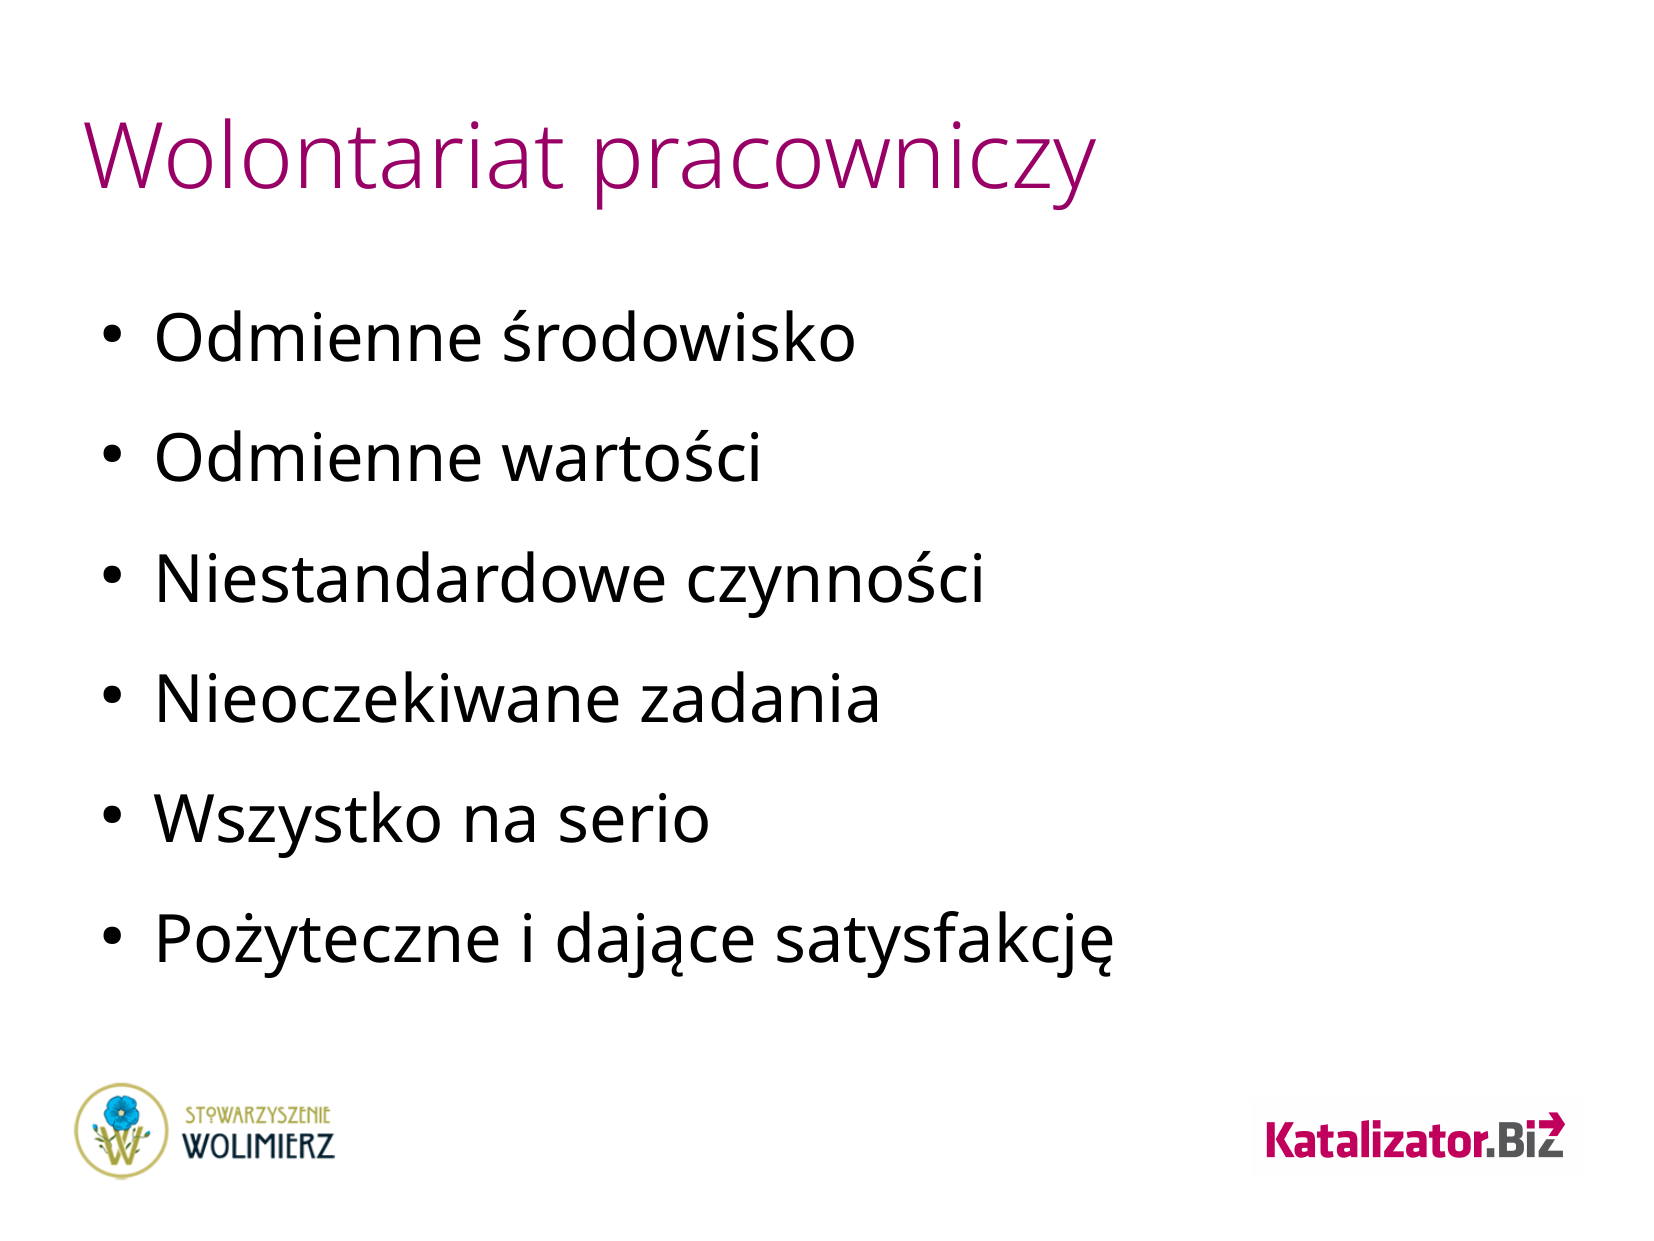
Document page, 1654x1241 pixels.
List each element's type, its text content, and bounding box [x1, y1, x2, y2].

title Wolontariat pracowniczy [82, 49, 1571, 257]
list Odmienne środowisko Odmienne wartości Niestandardowe czynności Nieoczekiwane zadania Wszystko na serio Pożyteczne i dające satysfakcję [82, 290, 1571, 1010]
picture [68, 1066, 343, 1198]
picture [1251, 1098, 1585, 1178]
